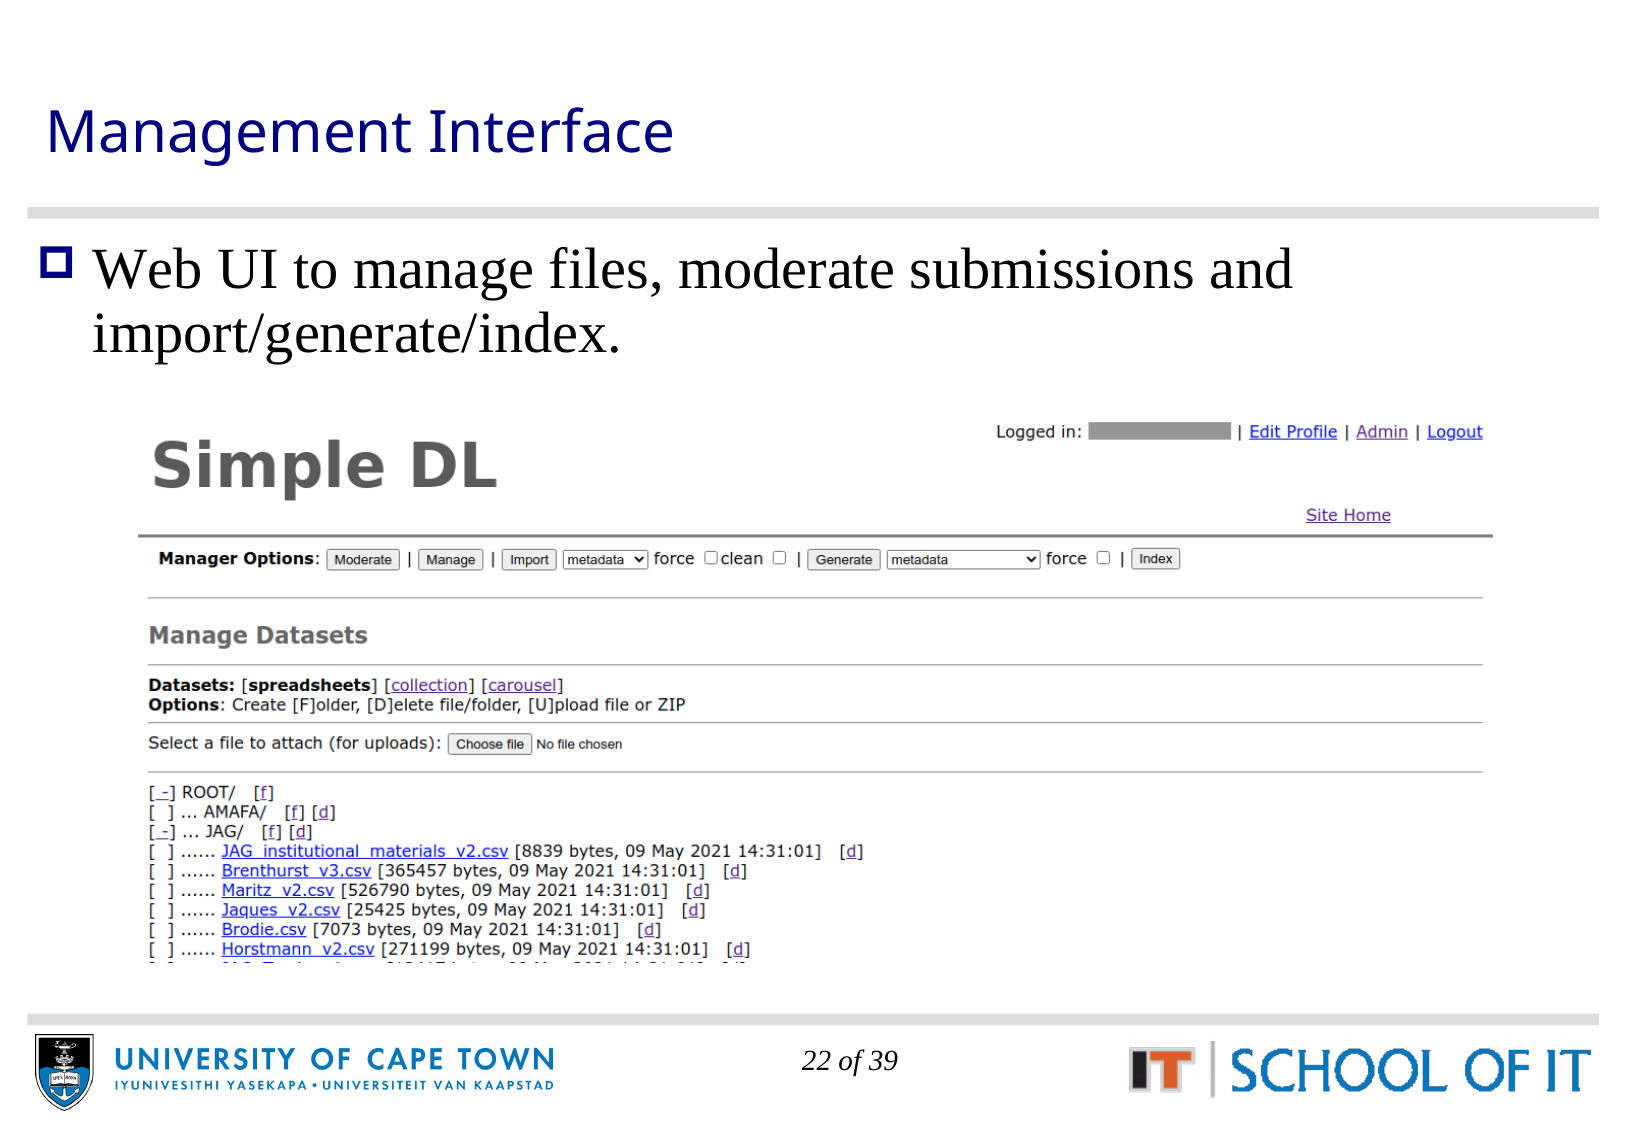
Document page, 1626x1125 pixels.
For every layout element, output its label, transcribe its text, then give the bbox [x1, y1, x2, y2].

picture [136, 418, 1495, 963]
list Web UI to manage files, moderate submissions and import/generate/index. [36, 236, 1579, 998]
picture [1118, 1030, 1606, 1109]
title Management Interface [45, 66, 1583, 194]
picture [35, 1034, 553, 1111]
